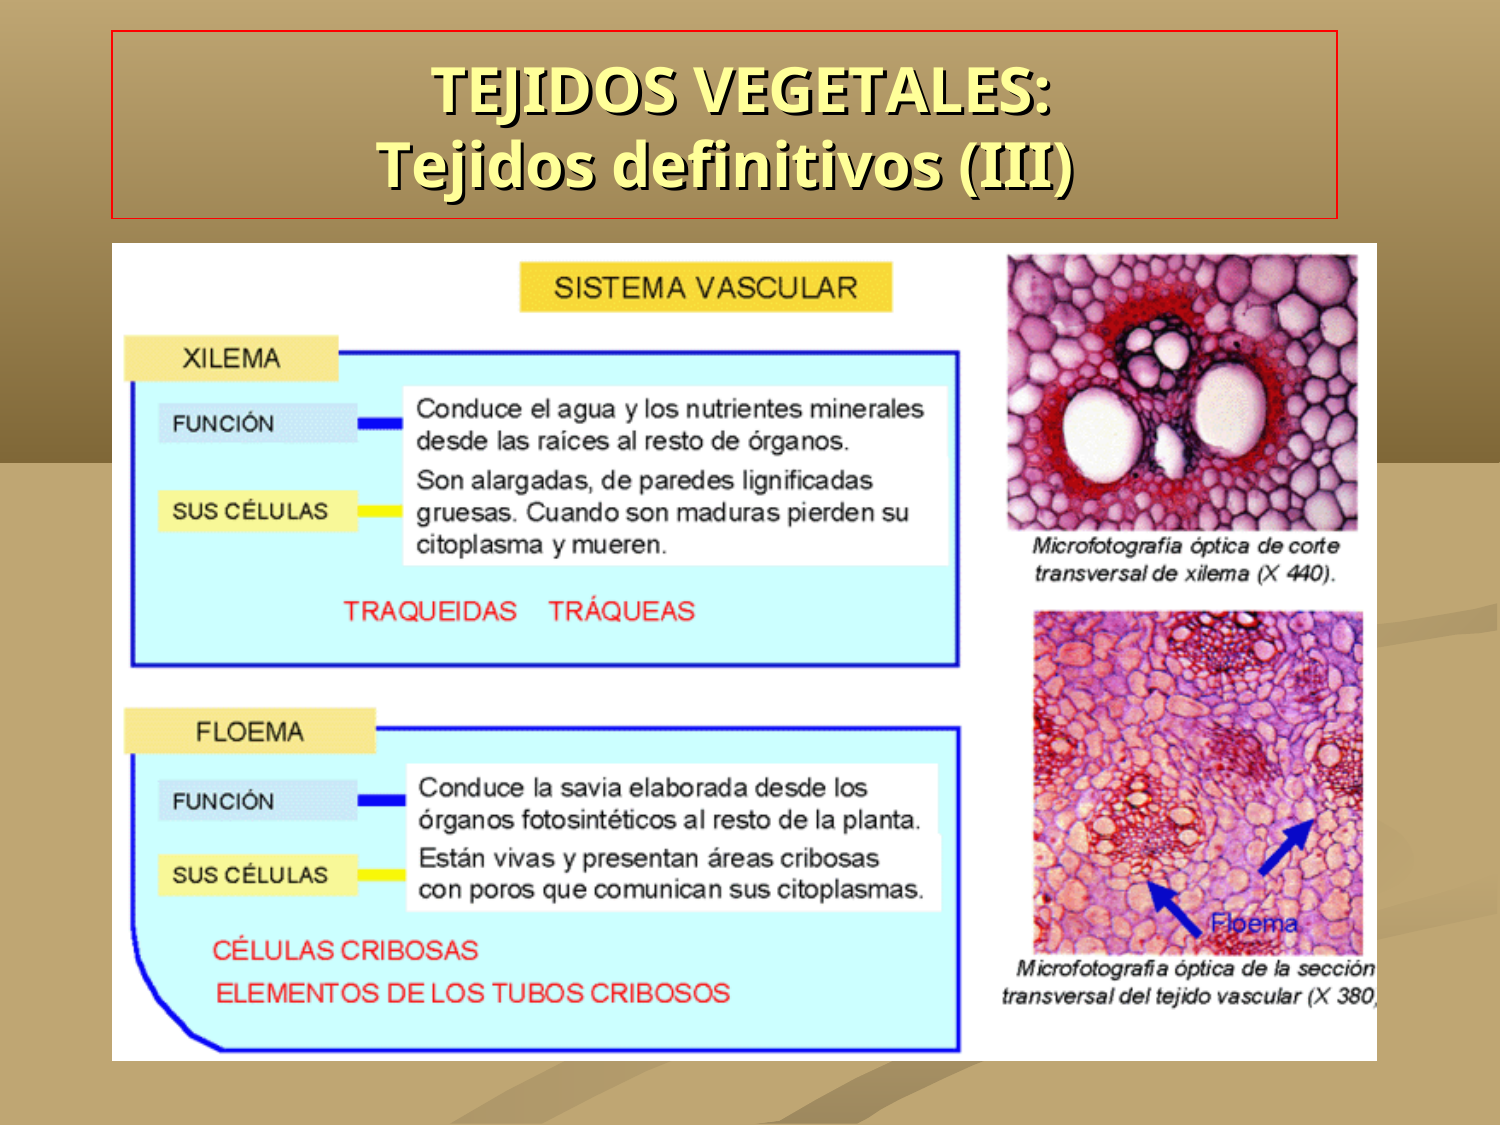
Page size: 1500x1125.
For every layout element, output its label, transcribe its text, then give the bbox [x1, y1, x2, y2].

picture [112, 243, 1377, 1061]
title TEJIDOS VEGETALES: Tejidos definitivos (III) [112, 30, 1338, 219]
